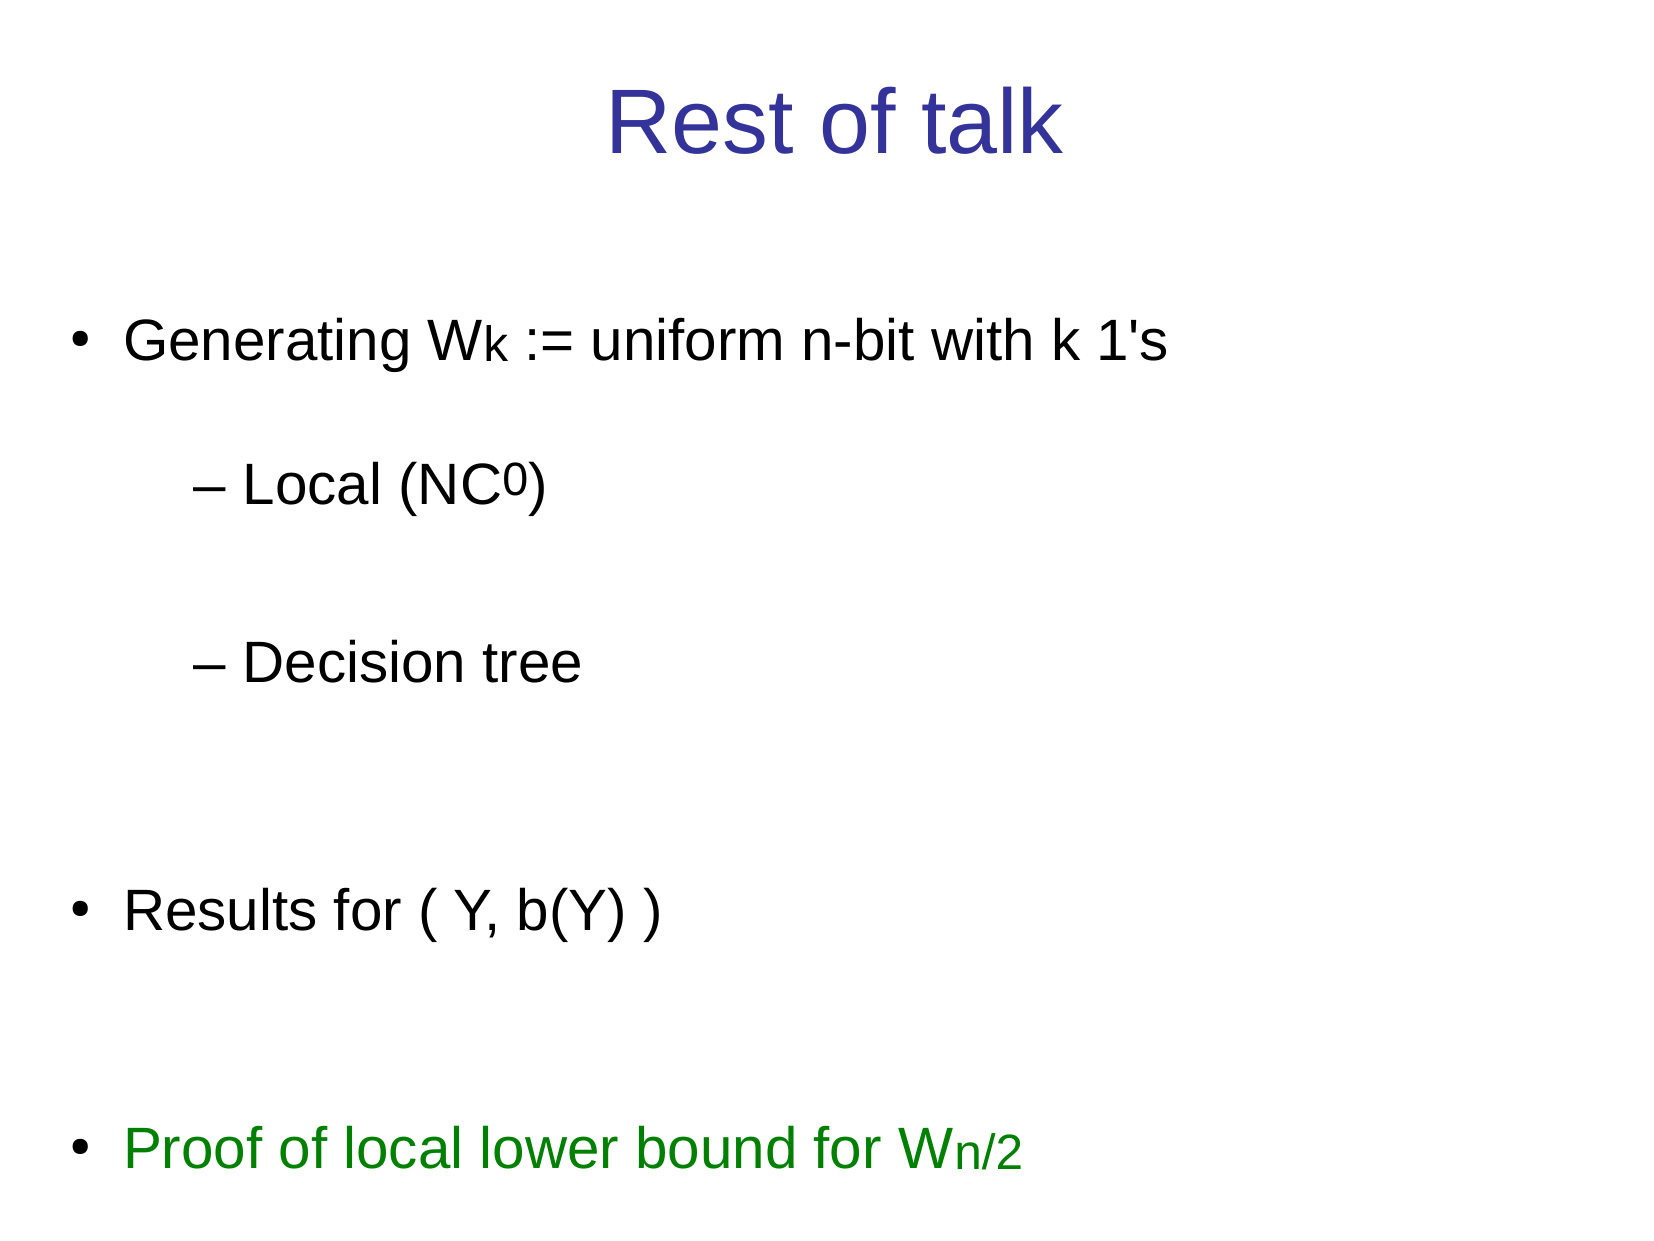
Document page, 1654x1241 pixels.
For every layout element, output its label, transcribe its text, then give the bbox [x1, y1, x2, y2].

list Generating Wk := uniform n-bit with k 1's – Local (NC0) – Decision tree Results for ( Y, b(Y) ) Proof of local lower bound for Wn/2 [37, 300, 1613, 1241]
title Rest of talk [131, 18, 1538, 226]
